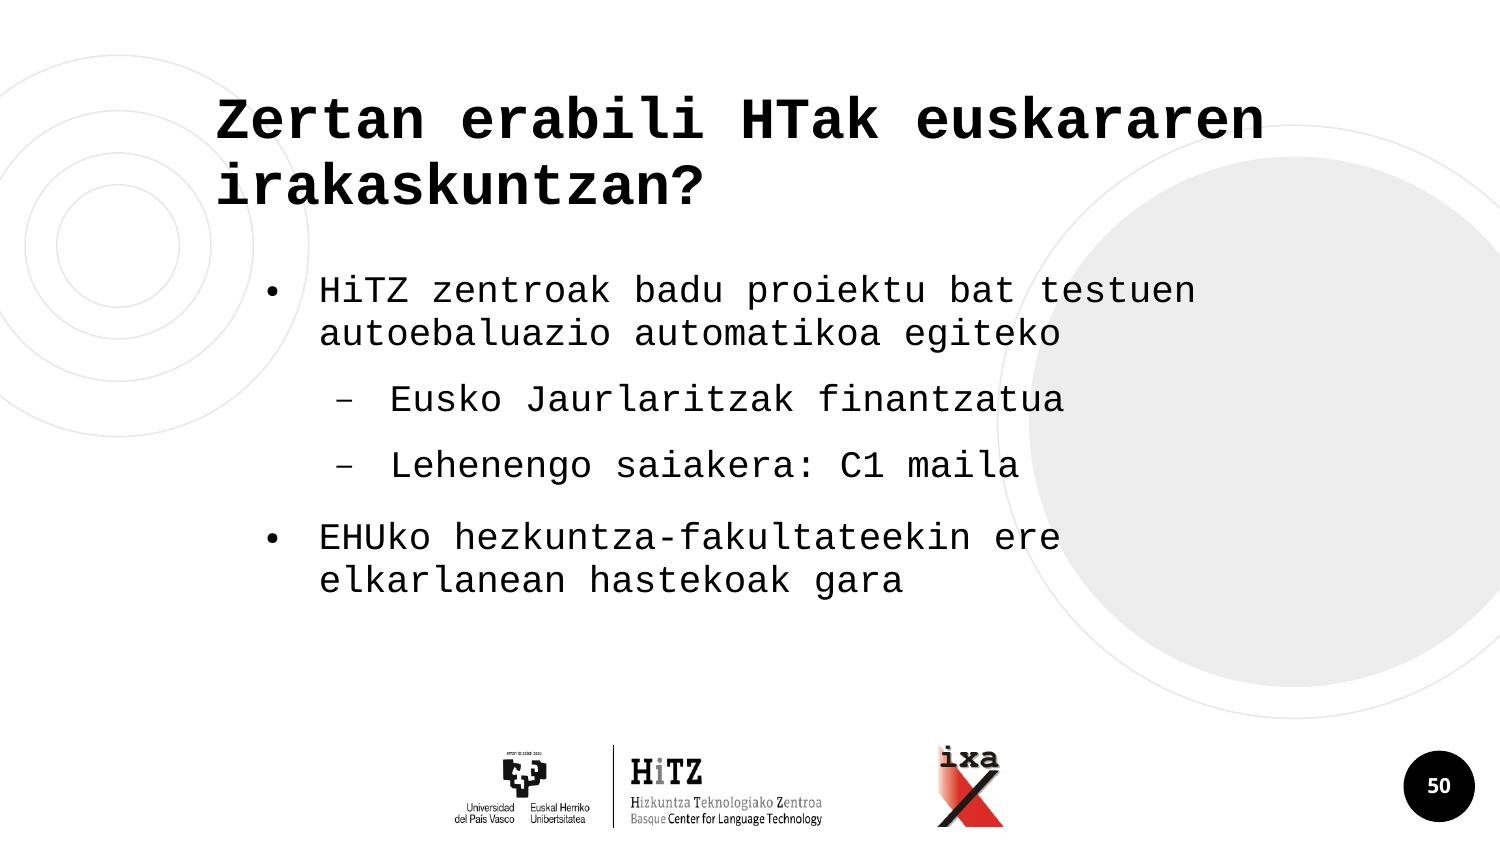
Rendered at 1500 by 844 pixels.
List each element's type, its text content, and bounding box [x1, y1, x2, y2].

picture [937, 744, 1004, 827]
text_box <zenbakia> [1403, 750, 1475, 823]
picture [450, 745, 827, 828]
list HiTZ zentroak badu proiektu bat testuen autoebaluazio automatikoa egiteko Eusko Jaurlaritzak finantzatua Lehenengo saiakera: C1 maila EHUko hezkuntza-fakultateekin ere elkarlanean hastekoak gara [248, 271, 1276, 702]
text_box Zertan erabili HTak euskararen irakaskuntzan? [200, 82, 1335, 230]
